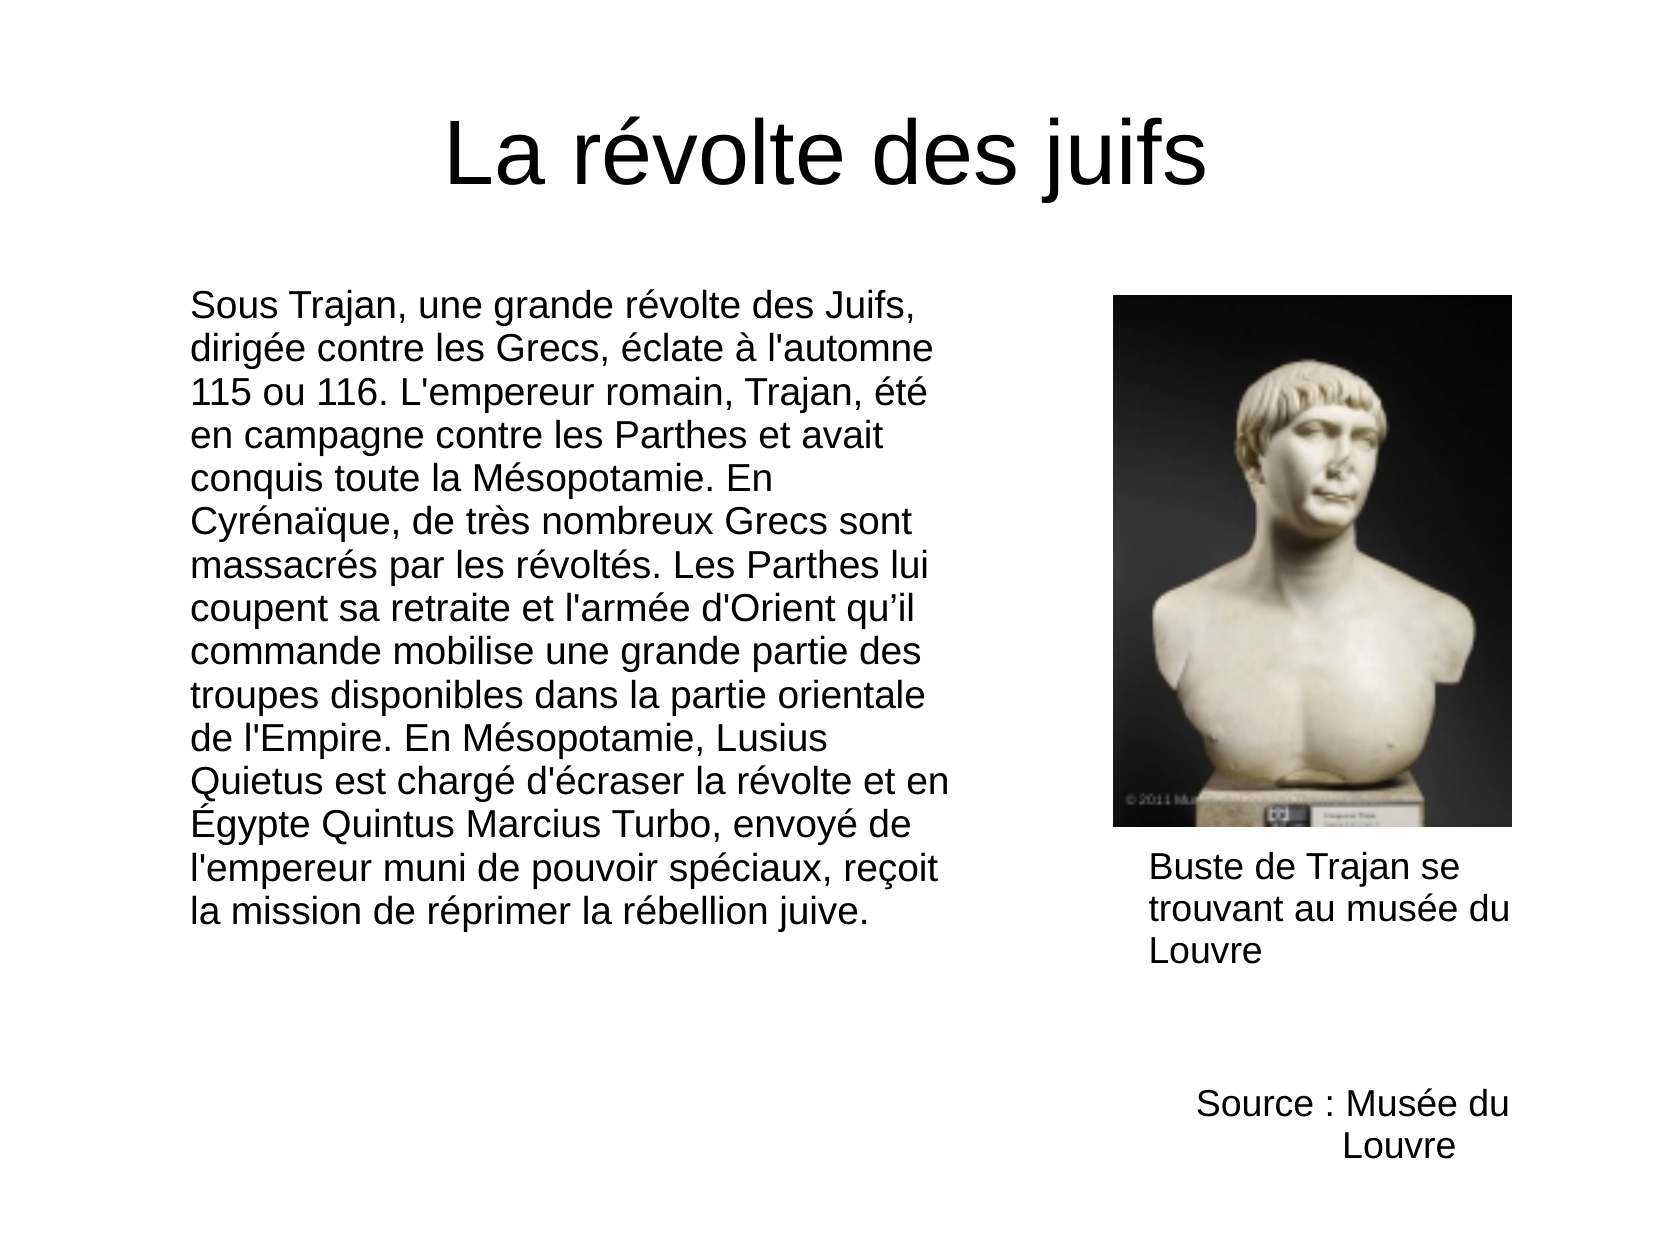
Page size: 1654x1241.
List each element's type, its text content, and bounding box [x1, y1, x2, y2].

text_box Source : Musée du Louvre [1181, 1074, 1571, 1174]
picture [1113, 295, 1512, 827]
list Sous Trajan, une grande révolte des Juifs, dirigée contre les Grecs, éclate à l'automne 115 ou 116. L'empereur romain, Trajan, été en campagne contre les Parthes et avait conquis toute la Mésopotamie. En Cyrénaïque, de très nombreux Grecs sont massacrés par les révoltés. Les Parthes lui coupent sa retraite et l'armée d'Orient qu’il commande mobilise une grande partie des troupes disponibles dans la partie orientale de l'Empire. En Mésopotamie, Lusius Quietus est chargé d'écraser la révolte et en Égypte Quintus Marcius Turbo, envoyé de l'empereur muni de pouvoir spéciaux, reçoit la mission de réprimer la rébellion juive. [129, 283, 957, 1003]
text_box Buste de Trajan se trouvant au musée du Louvre [1133, 838, 1571, 980]
title La révolte des juifs [82, 49, 1571, 257]
